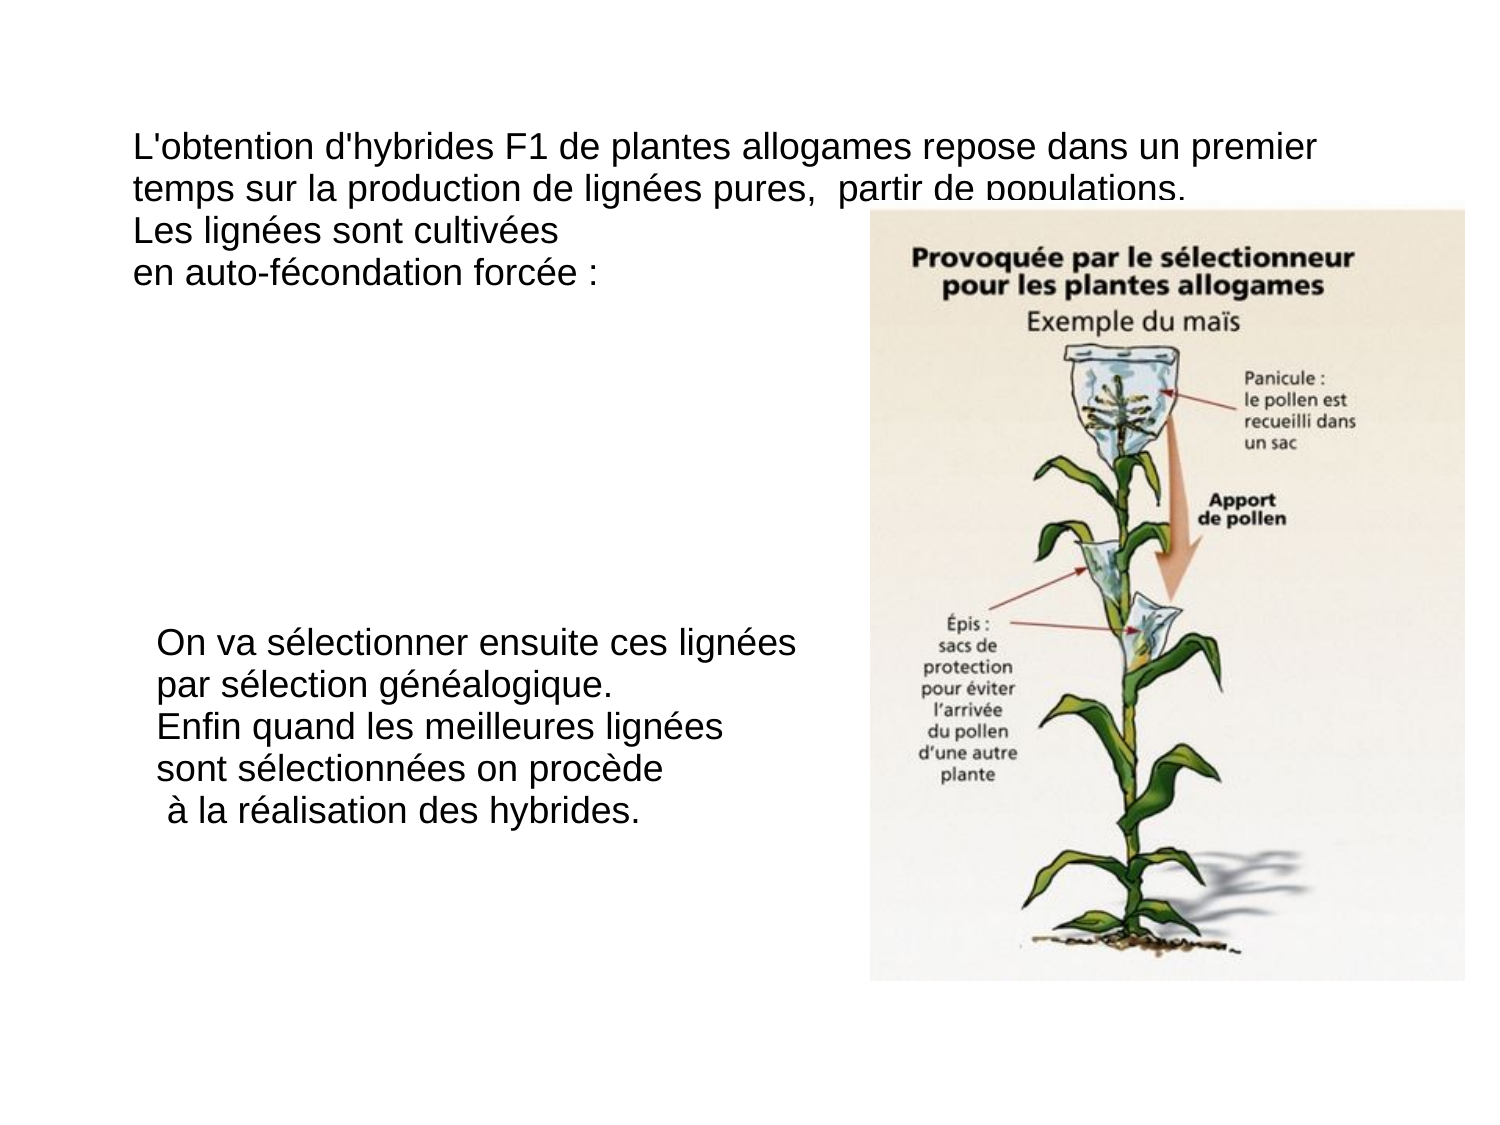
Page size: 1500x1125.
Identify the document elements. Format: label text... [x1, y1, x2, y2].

picture [870, 200, 1465, 981]
text_box L'obtention d'hybrides F1 de plantes allogames repose dans un premier temps sur la production de lignées pures, partir de populations. Les lignées sont cultivées en auto-fécondation forcée : [118, 118, 1406, 344]
text_box On va sélectionner ensuite ces lignées par sélection généalogique. Enfin quand les meilleures lignées sont sélectionnées on procède à la réalisation des hybrides. [141, 614, 812, 840]
